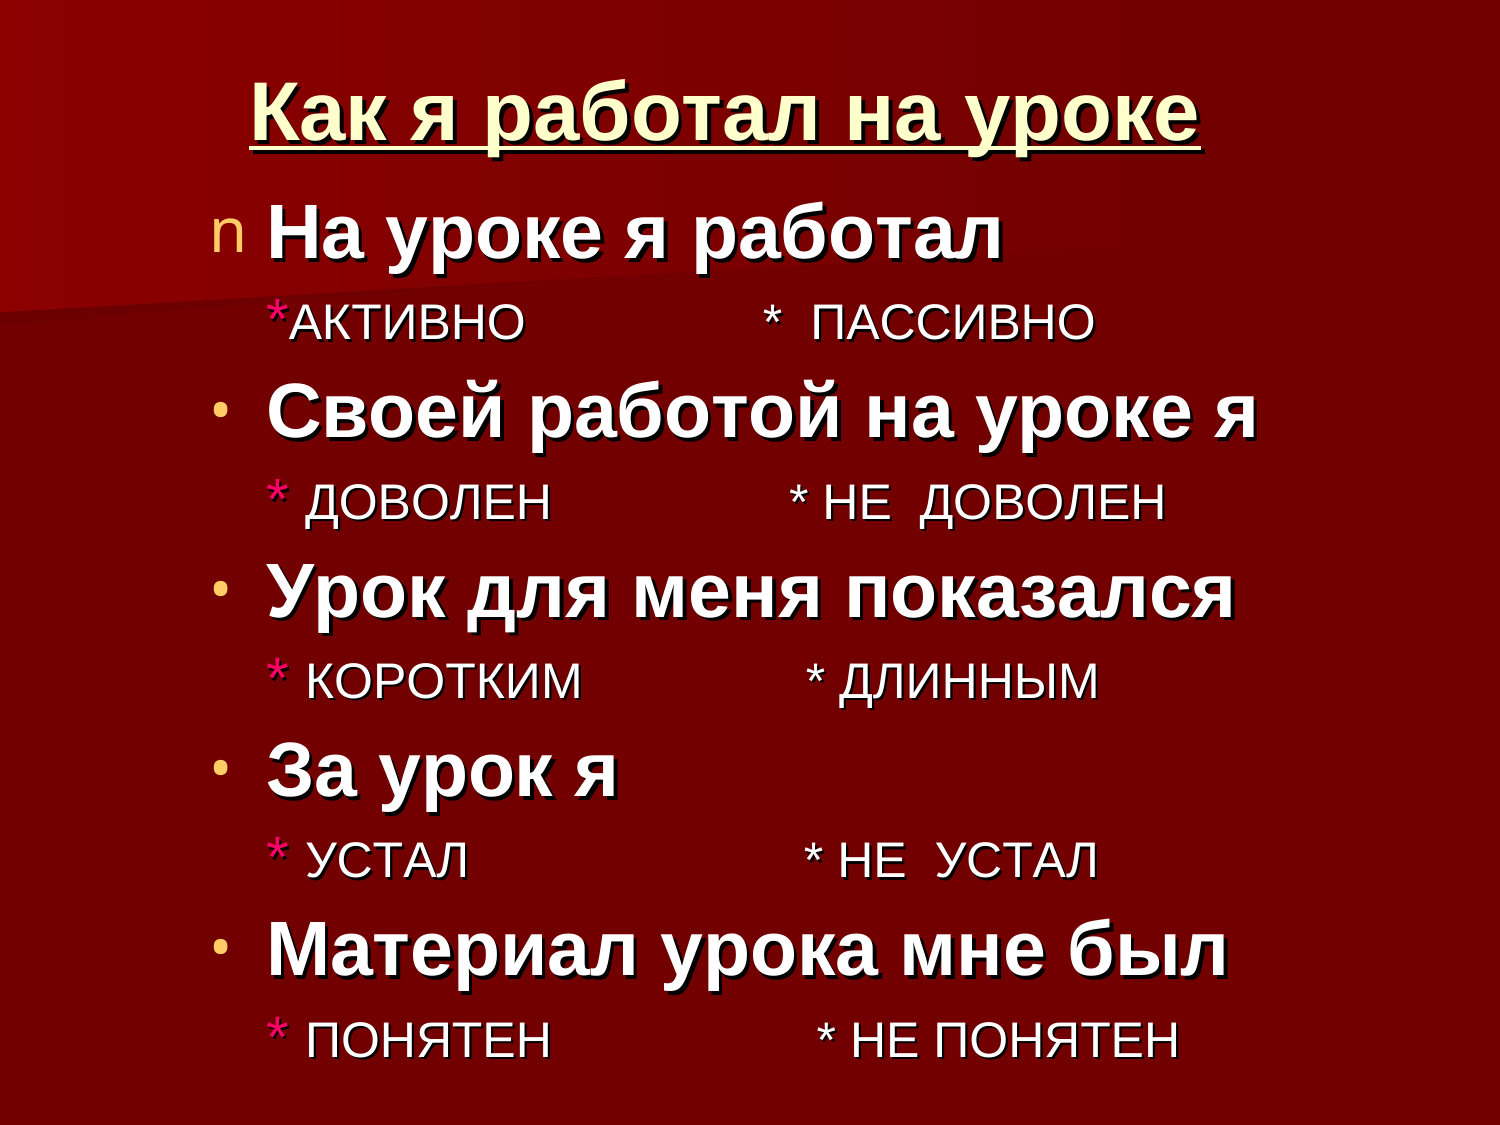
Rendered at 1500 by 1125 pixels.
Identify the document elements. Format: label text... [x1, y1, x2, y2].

list На уроке я работал *АКТИВНО * ПАССИВНО Своей работой на уроке я * ДОВОЛЕН * НЕ ДОВОЛЕН Урок для меня показался * КОРОТКИМ * ДЛИННЫМ За урок я * УСТАЛ * НЕ УСТАЛ Материал урока мне был * ПОНЯТЕН * НЕ ПОНЯТЕН [194, 184, 1341, 1082]
title Как я работал на уроке [50, 50, 1401, 147]
